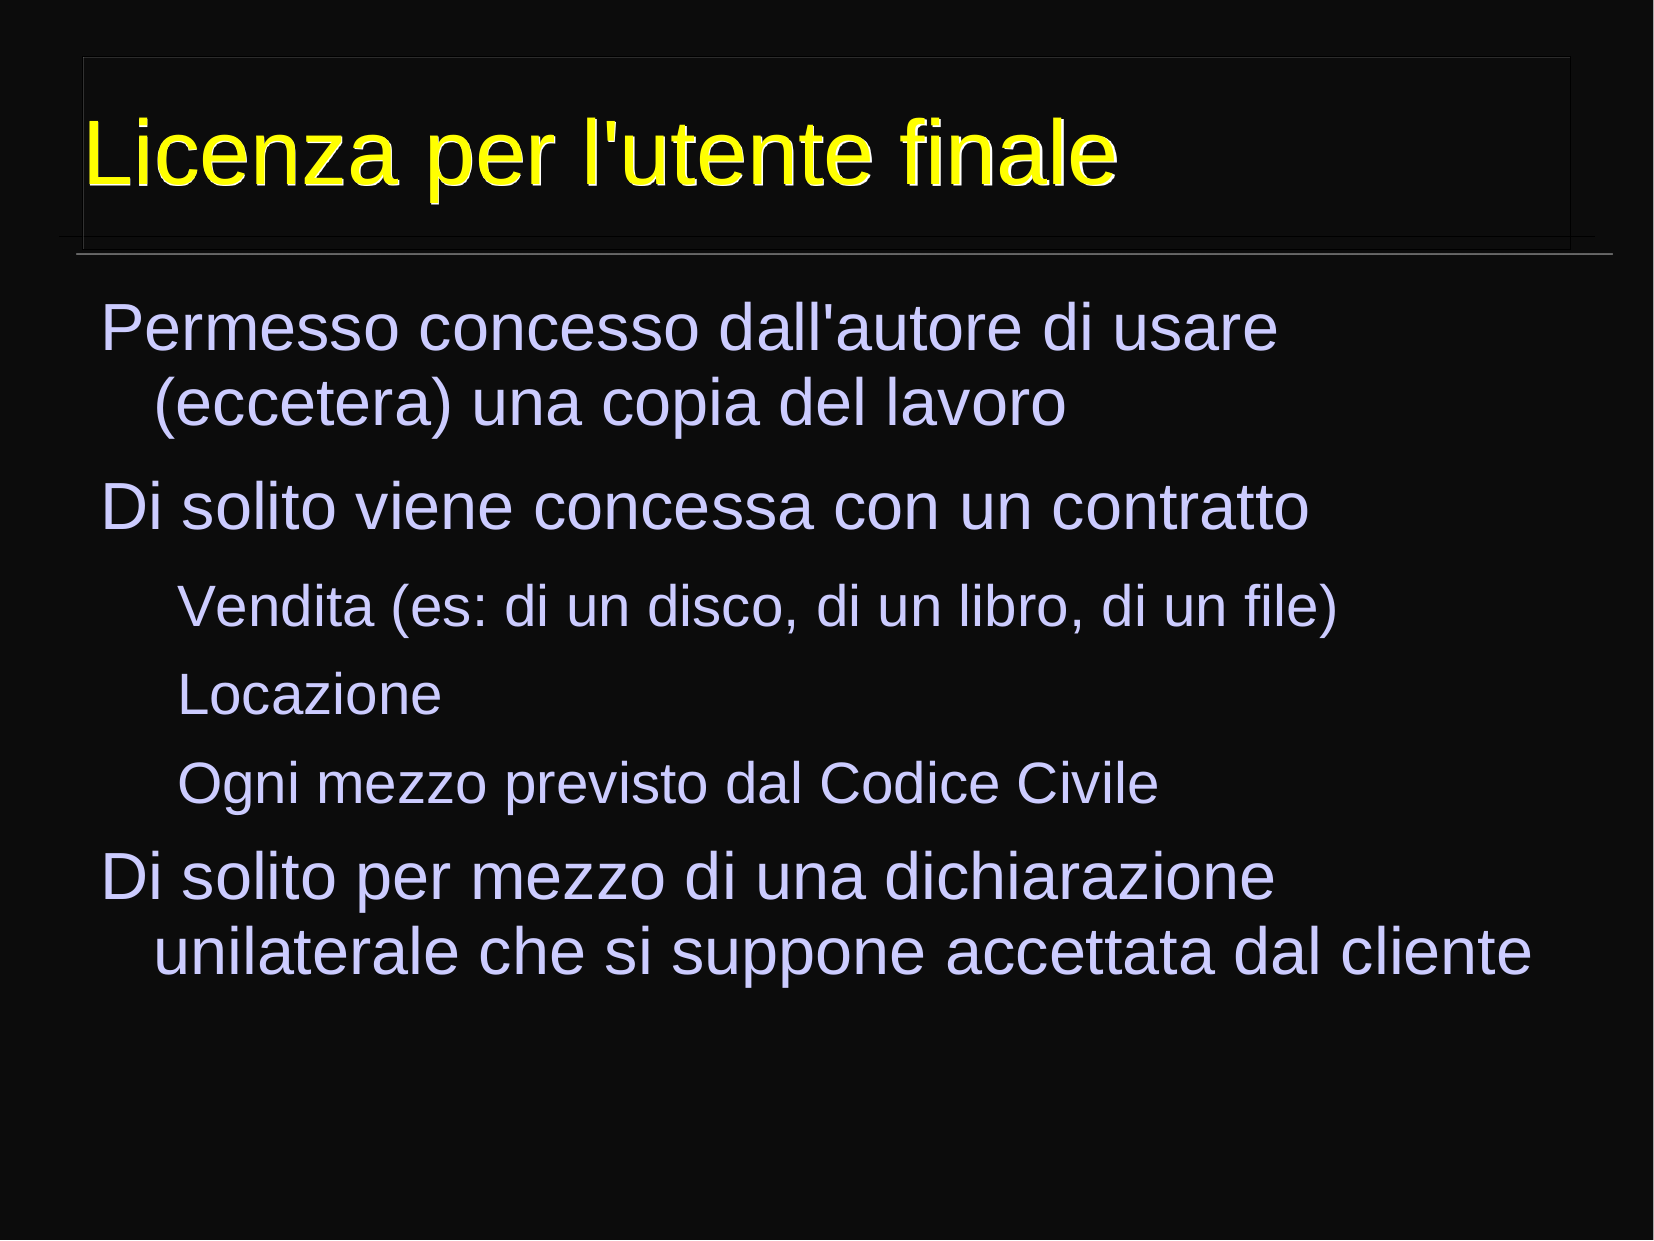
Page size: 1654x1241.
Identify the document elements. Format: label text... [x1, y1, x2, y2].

title Licenza per l'utente finale [82, 56, 1571, 250]
list Permesso concesso dall'autore di usare (eccetera) una copia del lavoro Di solito viene concessa con un contratto Vendita (es: di un disco, di un libro, di un file) Locazione Ogni mezzo previsto dal Codice Civile Di solito per mezzo di una dichiarazione unilaterale che si suppone accettata dal cliente [82, 290, 1571, 1094]
